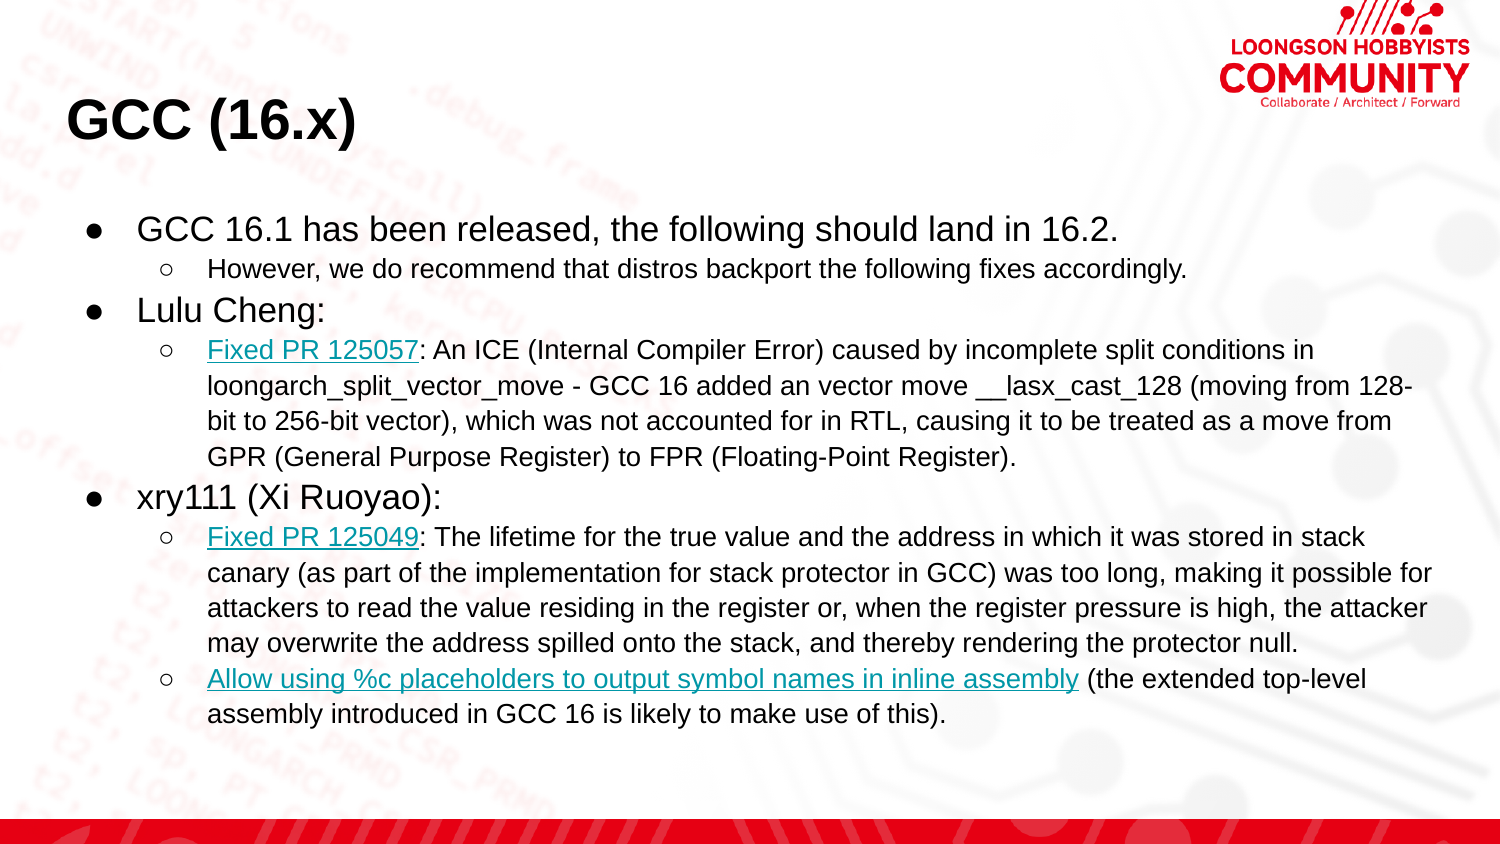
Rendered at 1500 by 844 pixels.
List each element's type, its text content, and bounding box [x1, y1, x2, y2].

picture [0, 0, 1500, 844]
title GCC (16.x) [51, 72, 1449, 167]
list GCC 16.1 has been released, the following should land in 16.2. However, we do recommend that distros backport the following fixes accordingly. Lulu Cheng: Fixed PR 125057: An ICE (Internal Compiler Error) caused by incomplete split conditions in loongarch_split_vector_move - GCC 16 added an vector move __lasx_cast_128 (moving from 128-bit to 256-bit vector), which was not accounted for in RTL, causing it to be treated as a move from GPR (General Purpose Register) to FPR (Floating-Point Register). xry111 (Xi Ruoyao): Fixed PR 125049: The lifetime for the true value and the address in which it was stored in stack canary (as part of the implementation for stack protector in GCC) was too long, making it possible for attackers to read the value residing in the register or, when the register pressure is high, the attacker may overwrite the address spilled onto the stack, and thereby rendering the protector null. Allow using %c placeholders to output symbol names in inline assembly (the extended top-level assembly introduced in GCC 16 is likely to make use of this). [51, 189, 1449, 750]
